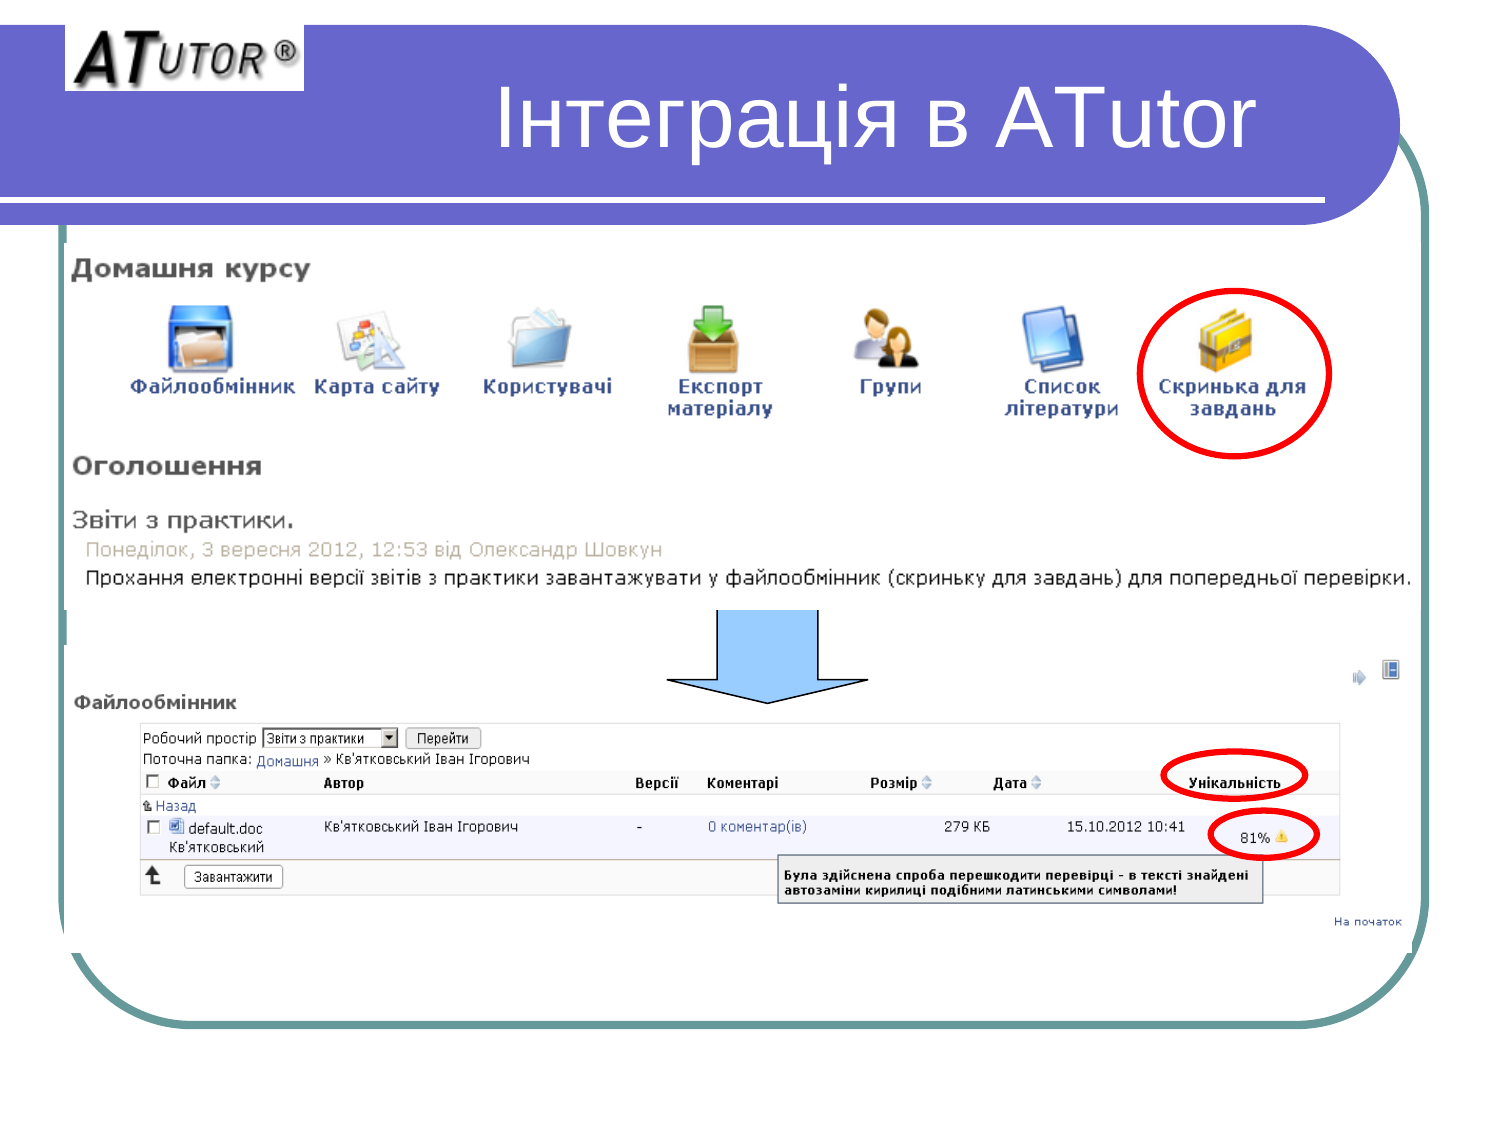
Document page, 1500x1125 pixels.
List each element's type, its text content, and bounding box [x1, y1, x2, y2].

picture [64, 243, 1421, 610]
picture [64, 18, 304, 91]
text_box [666, 610, 869, 704]
picture [64, 645, 1412, 953]
title Інтеграція в ATutor [478, 37, 1347, 188]
